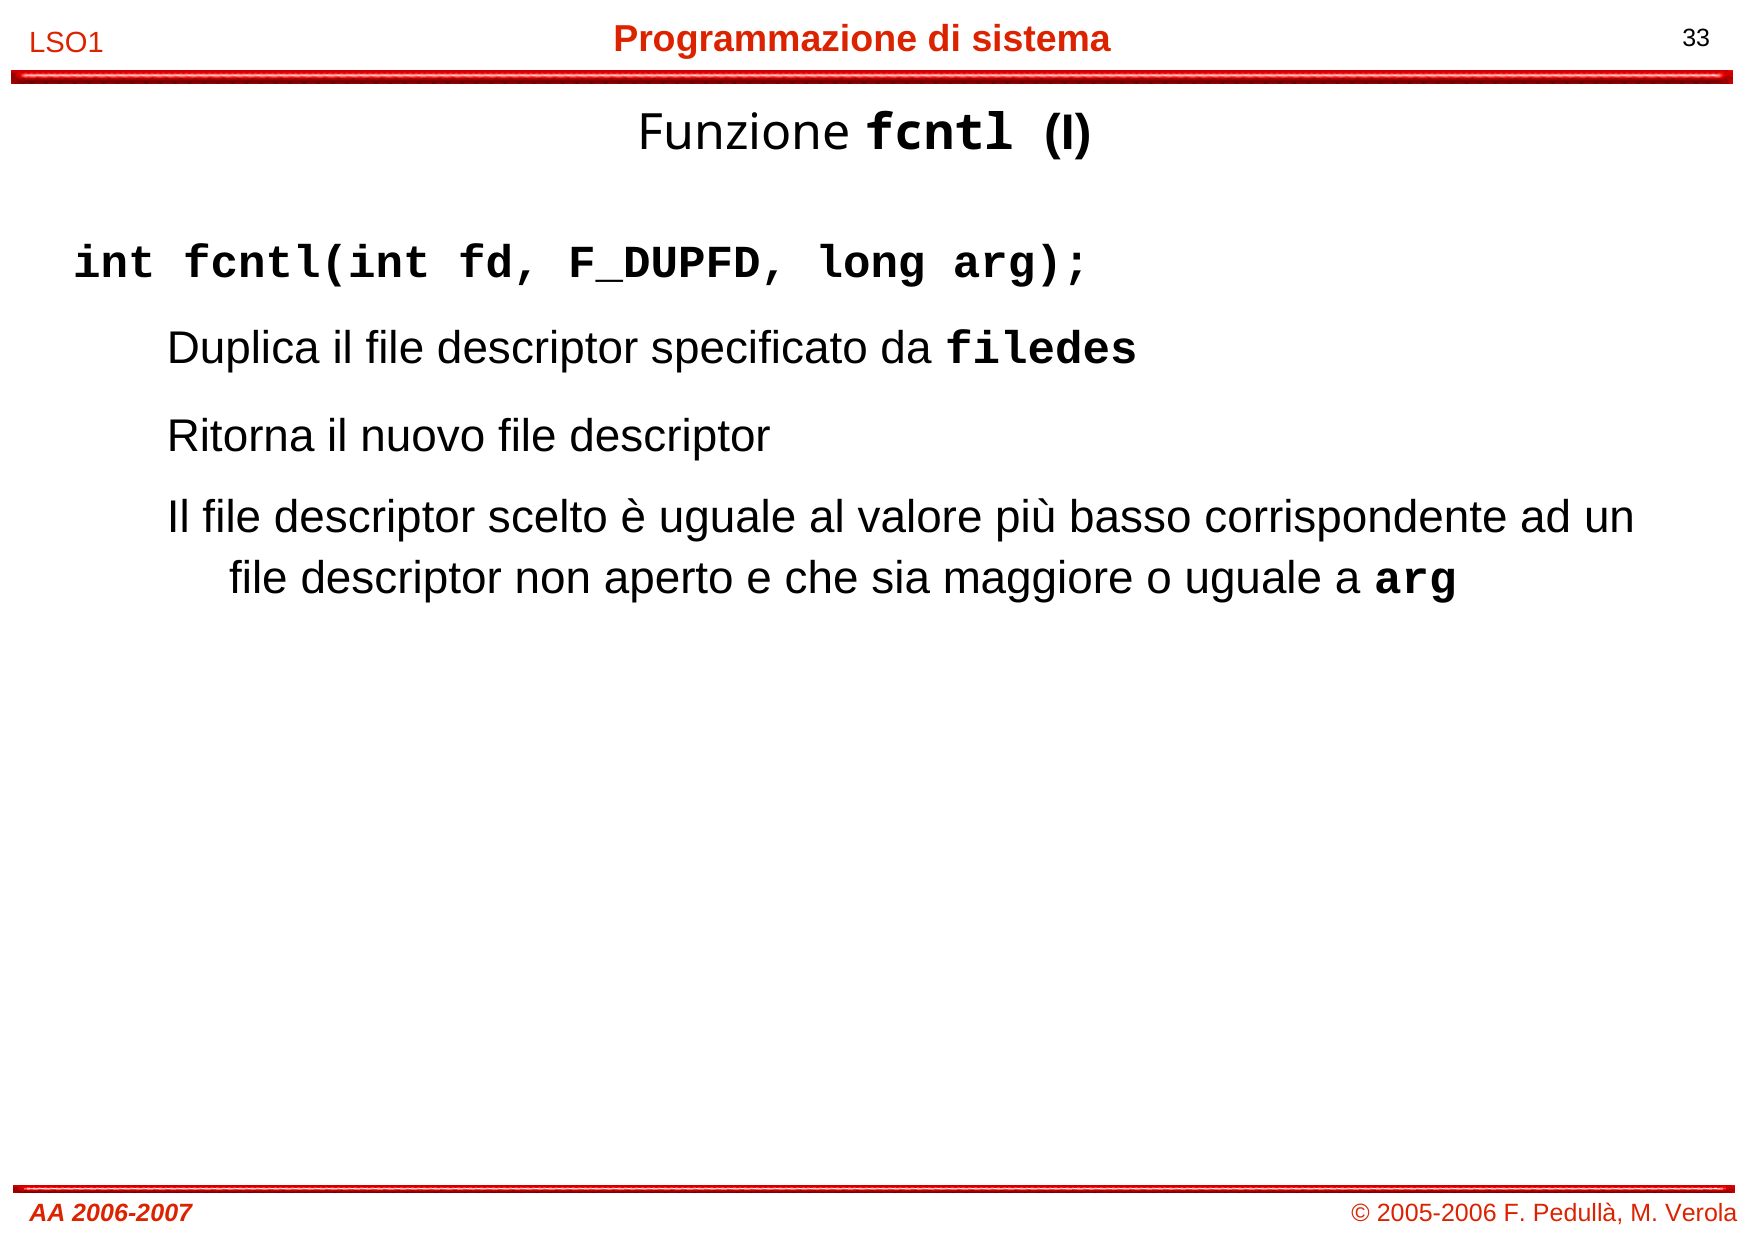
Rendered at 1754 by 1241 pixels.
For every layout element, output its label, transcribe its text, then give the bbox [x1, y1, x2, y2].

list int fcntl(int fd, F_DUPFD, long arg); Duplica il file descriptor specificato da filedes Ritorna il nuovo file descriptor Il file descriptor scelto è uguale al valore più basso corrispondente ad un file descriptor non aperto e che sia maggiore o uguale a arg [58, 220, 1696, 753]
picture [11, 70, 1733, 84]
picture [13, 1185, 1735, 1193]
title Funzione fcntl (I) [608, 84, 1121, 180]
